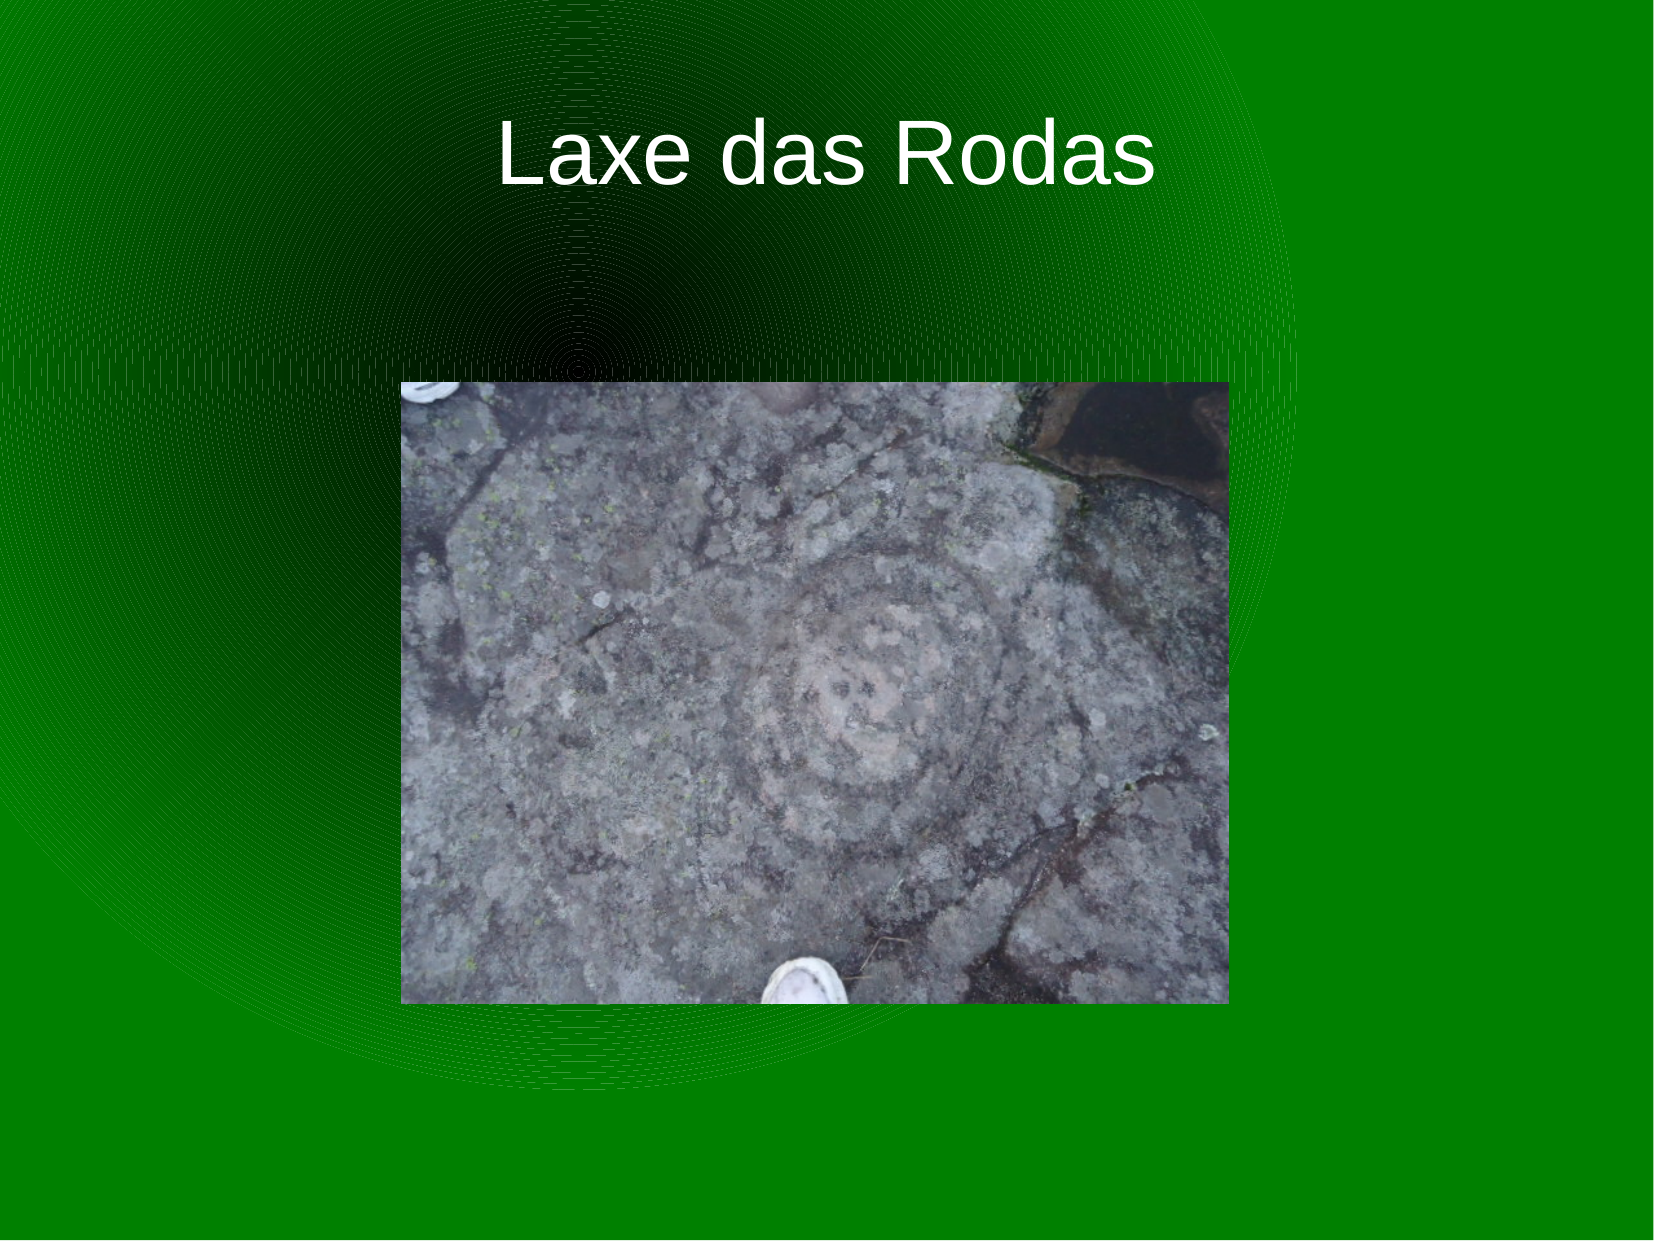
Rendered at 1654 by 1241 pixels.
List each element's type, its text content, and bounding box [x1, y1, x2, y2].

picture [401, 382, 1229, 1004]
title Laxe das Rodas [82, 56, 1571, 250]
